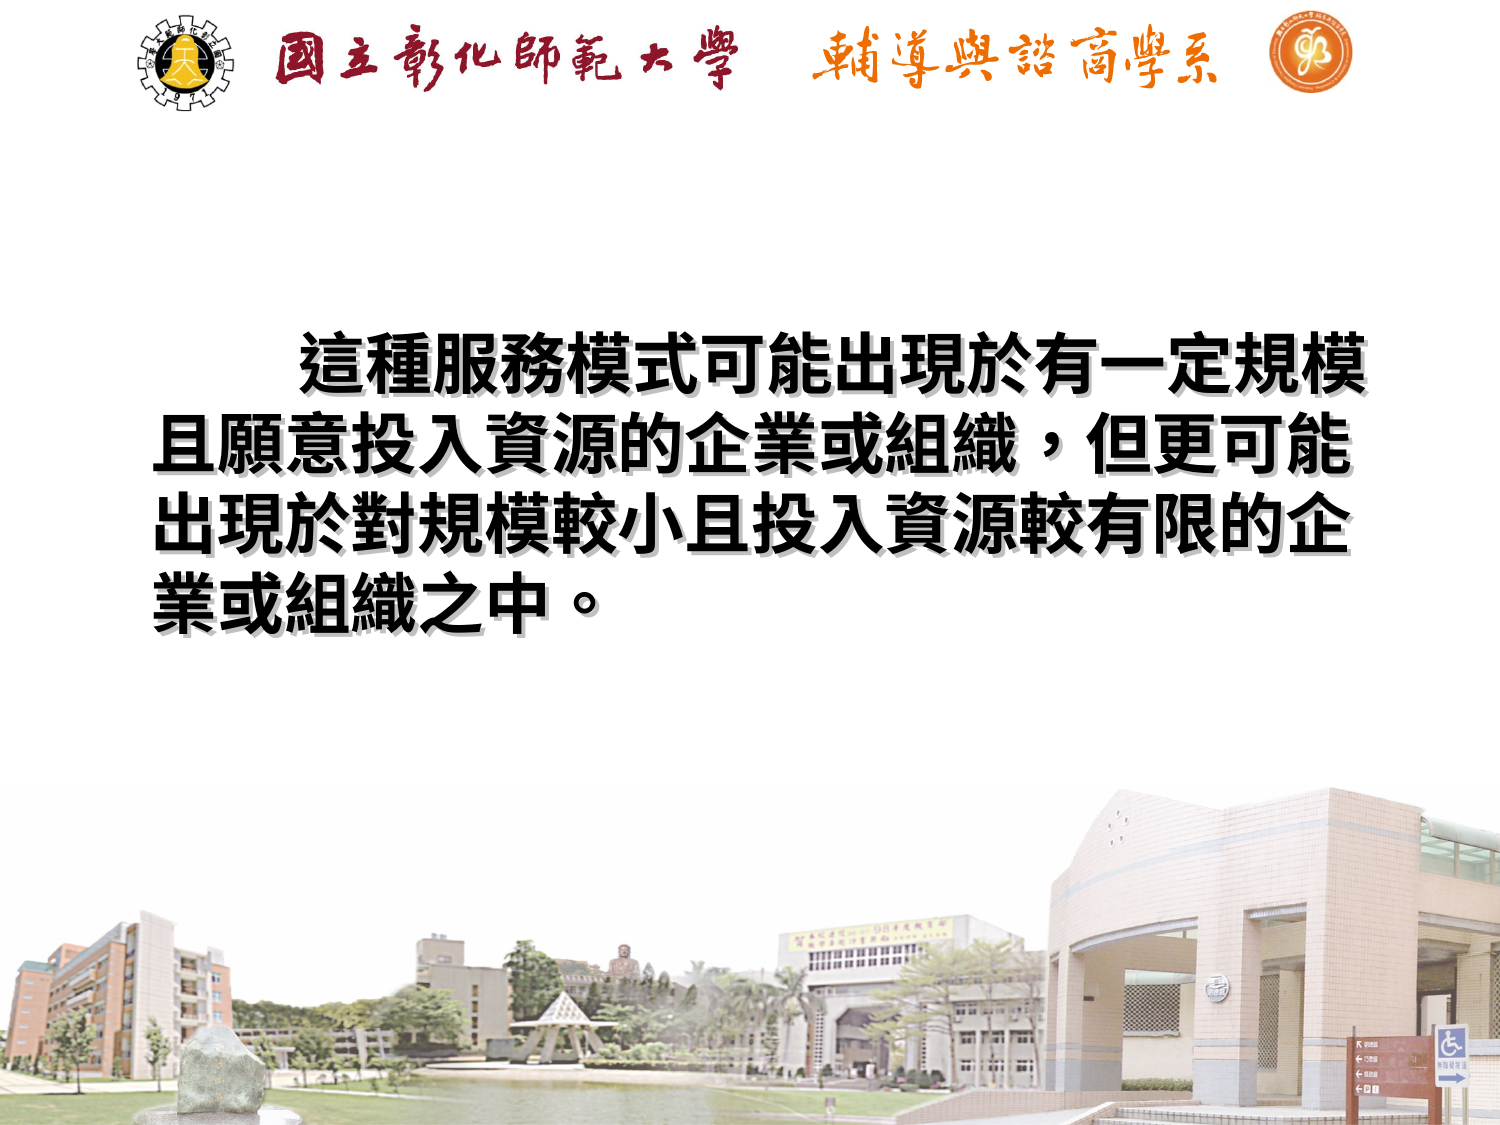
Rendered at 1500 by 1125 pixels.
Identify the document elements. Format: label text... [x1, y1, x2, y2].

list 這種服務模式可能出現於有一定規模且願意投入資源的企業或組織，但更可能出現於對規模較小且投入資源較有限的企業或組織之中。 [135, 314, 1400, 740]
